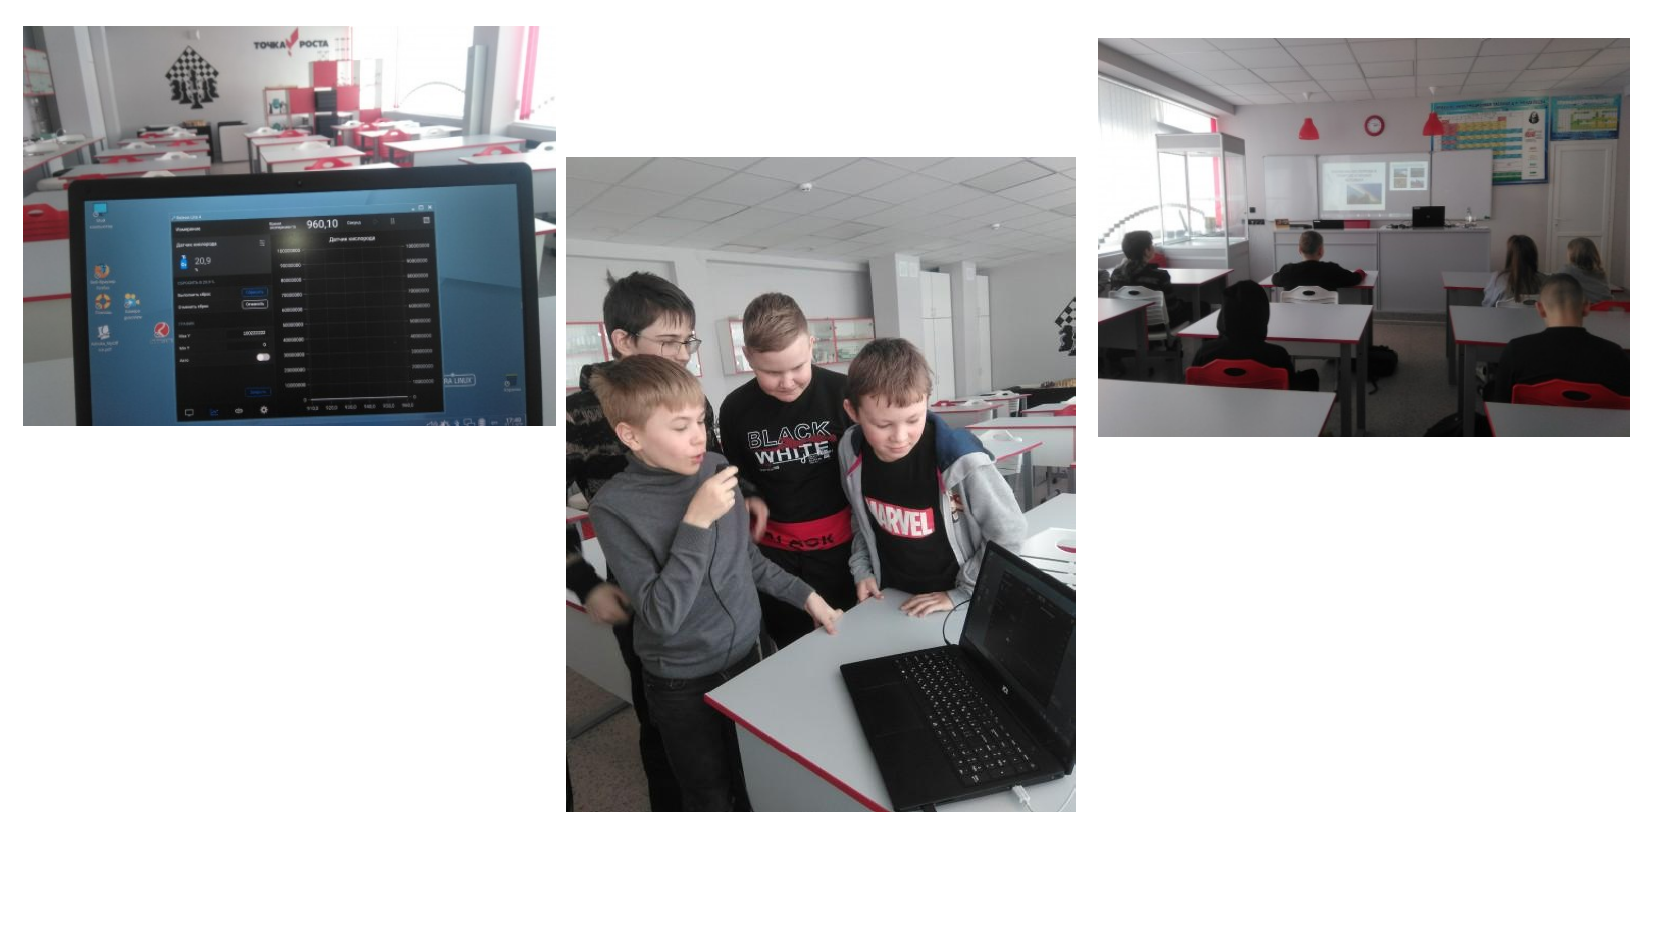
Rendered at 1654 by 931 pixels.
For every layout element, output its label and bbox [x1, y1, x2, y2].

picture [566, 157, 1076, 812]
picture [23, 26, 556, 426]
picture [1098, 38, 1630, 438]
